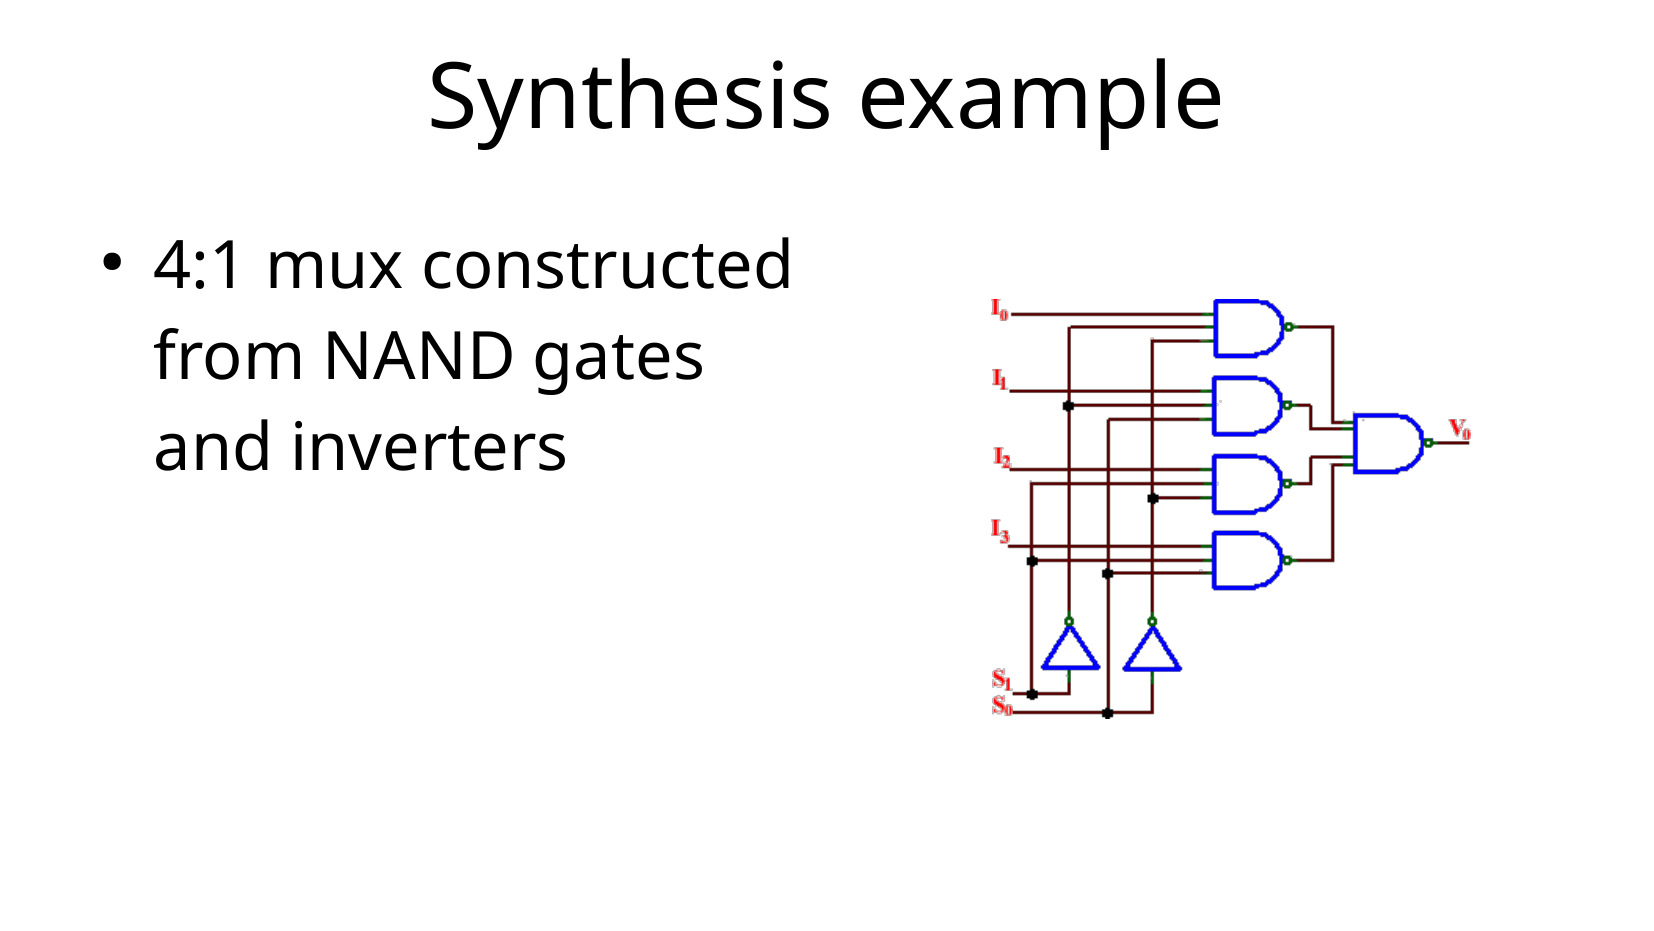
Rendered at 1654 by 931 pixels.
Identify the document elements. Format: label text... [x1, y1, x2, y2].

picture [991, 299, 1471, 719]
list 4:1 mux constructed from NAND gates and inverters [82, 217, 809, 841]
title Synthesis example [82, 15, 1571, 171]
